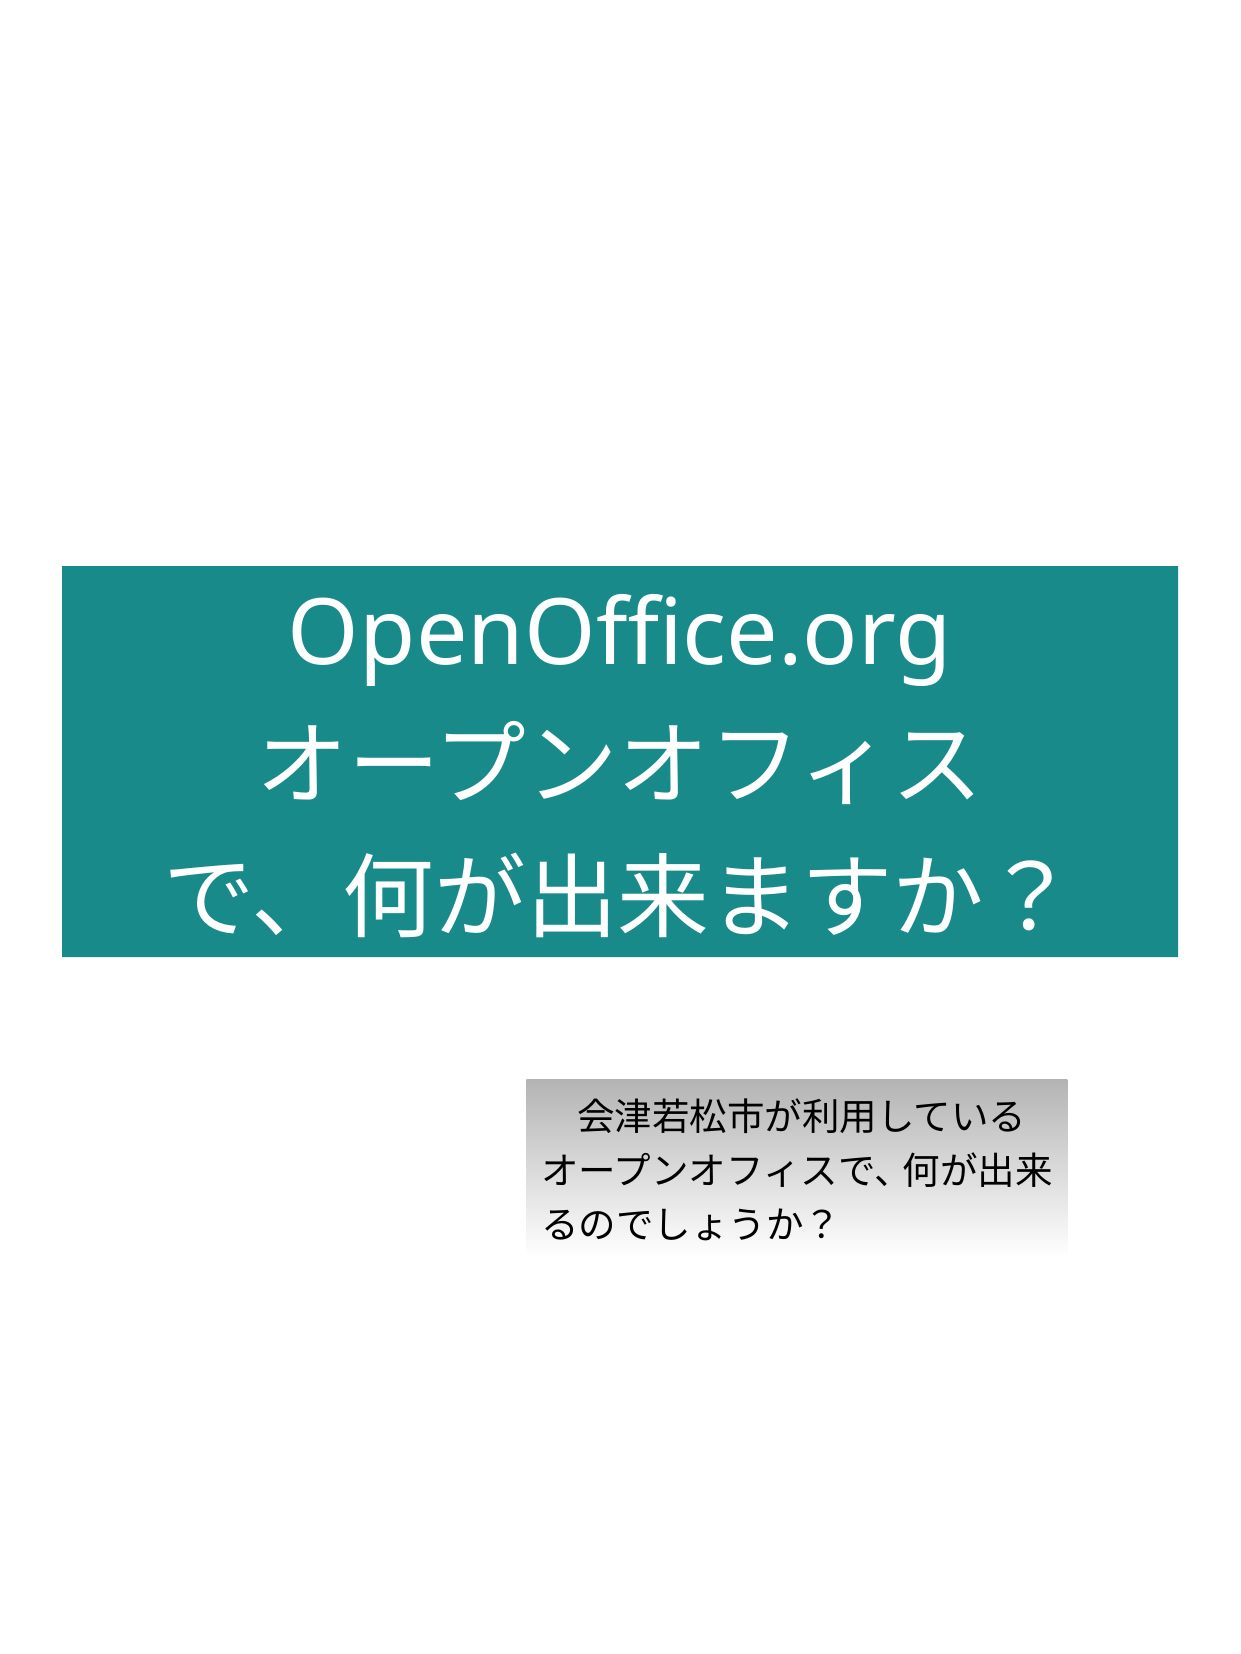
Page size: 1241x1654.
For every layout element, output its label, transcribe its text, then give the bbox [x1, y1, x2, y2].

title OpenOffice.org オープンオフィス で、何が出来ますか？ [62, 623, 1179, 900]
text_box 会津若松市が利用しているオープンオフィスで、何が出来るのでしょうか？ [526, 1079, 1068, 1207]
